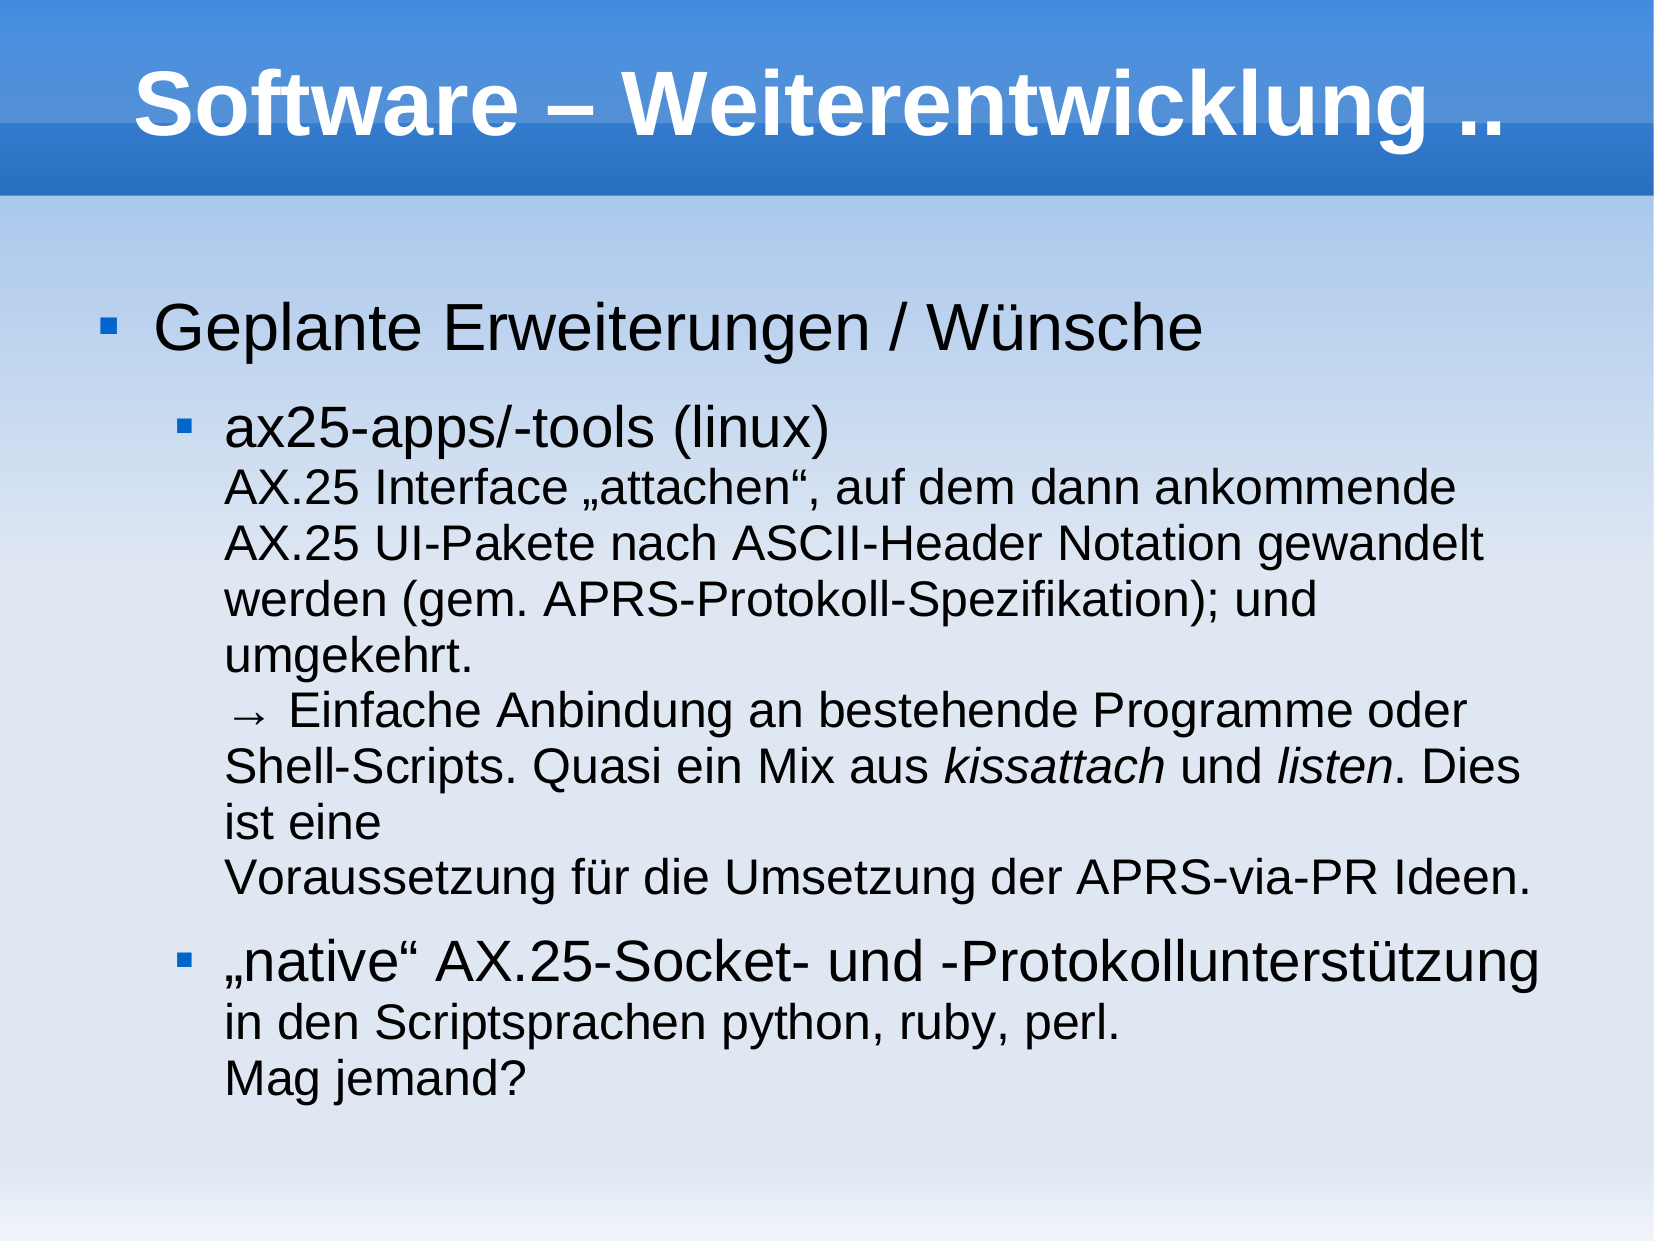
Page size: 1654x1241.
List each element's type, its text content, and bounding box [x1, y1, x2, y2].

picture [0, 0, 1654, 1241]
list Geplante Erweiterungen / Wünsche ax25-apps/-tools (linux) AX.25 Interface „attachen“, auf dem dann ankommende AX.25 UI-Pakete nach ASCII-Header Notation gewandelt werden (gem. APRS-Protokoll-Spezifikation); und umgekehrt. → Einfache Anbindung an bestehende Programme oder Shell-Scripts. Quasi ein Mix aus kissattach und listen. Dies ist eine Voraussetzung für die Umsetzung der APRS-via-PR Ideen. „native“ AX.25-Socket- und -Protokollunterstützung in den Scriptsprachen python, ruby, perl. Mag jemand? [82, 290, 1571, 1106]
title Software – Weiterentwicklung .. [76, 7, 1565, 200]
